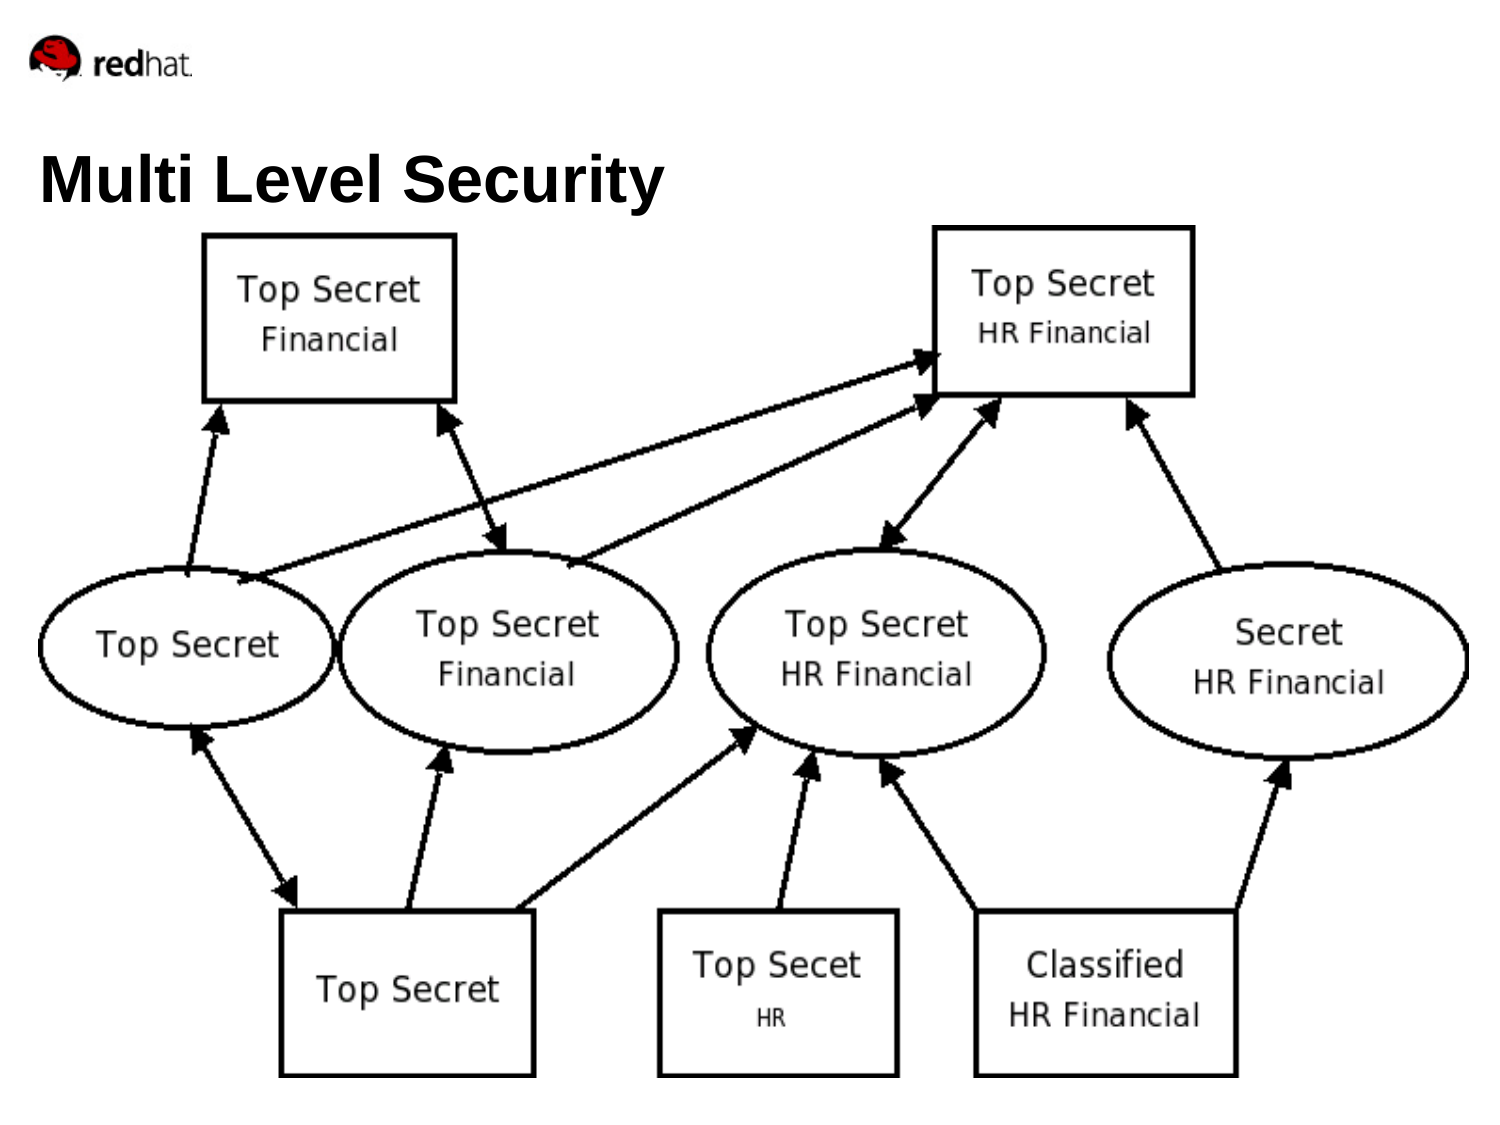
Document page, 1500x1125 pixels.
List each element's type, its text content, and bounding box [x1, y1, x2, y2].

picture [38, 225, 1469, 1078]
title Multi Level Security [25, 82, 1378, 225]
picture [28, 33, 192, 82]
